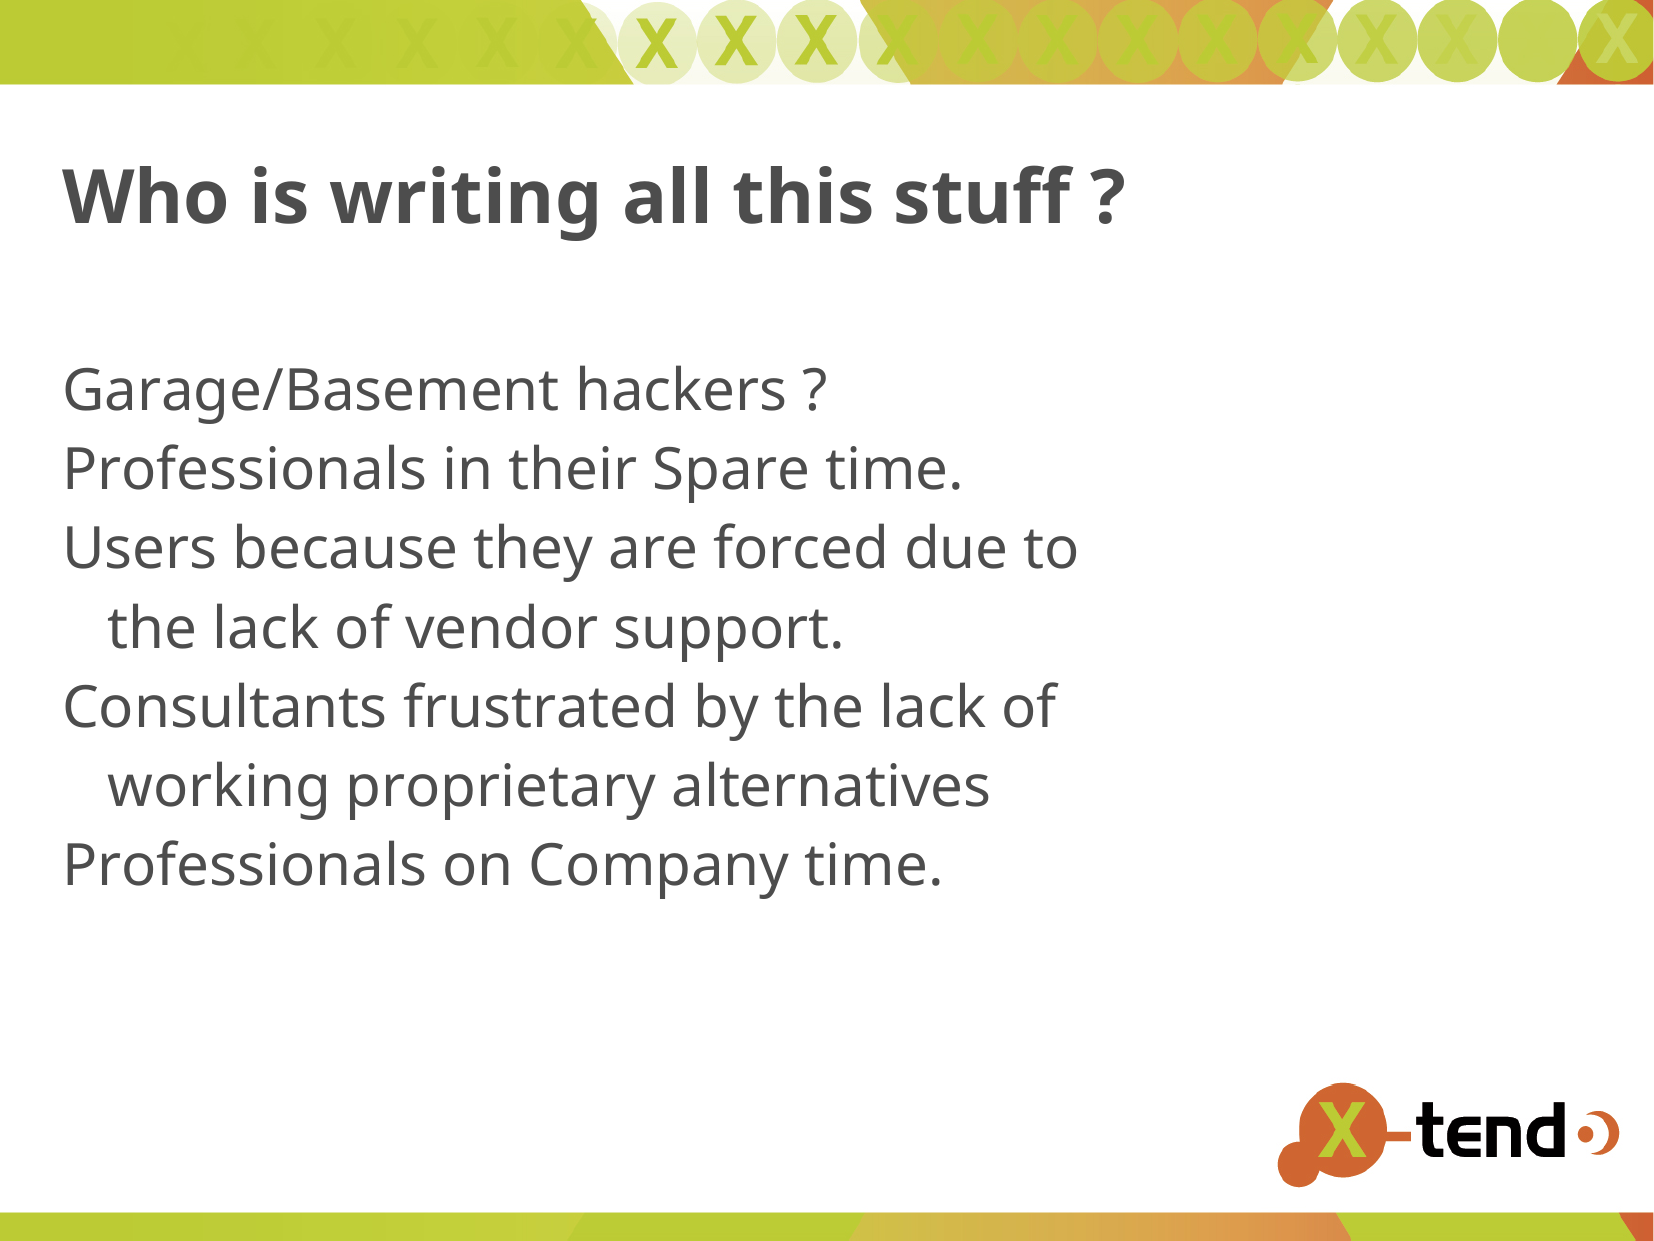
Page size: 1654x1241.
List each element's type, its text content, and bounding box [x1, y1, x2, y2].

picture [0, 0, 1654, 1241]
text_box Who is writing all this stuff ? Garage/Basement hackers ? Professionals in their Spare time. Users because they are forced due to the lack of vendor support. Consultants frustrated by the lack of working proprietary alternatives Professionals on Company time. [47, 135, 1238, 1241]
